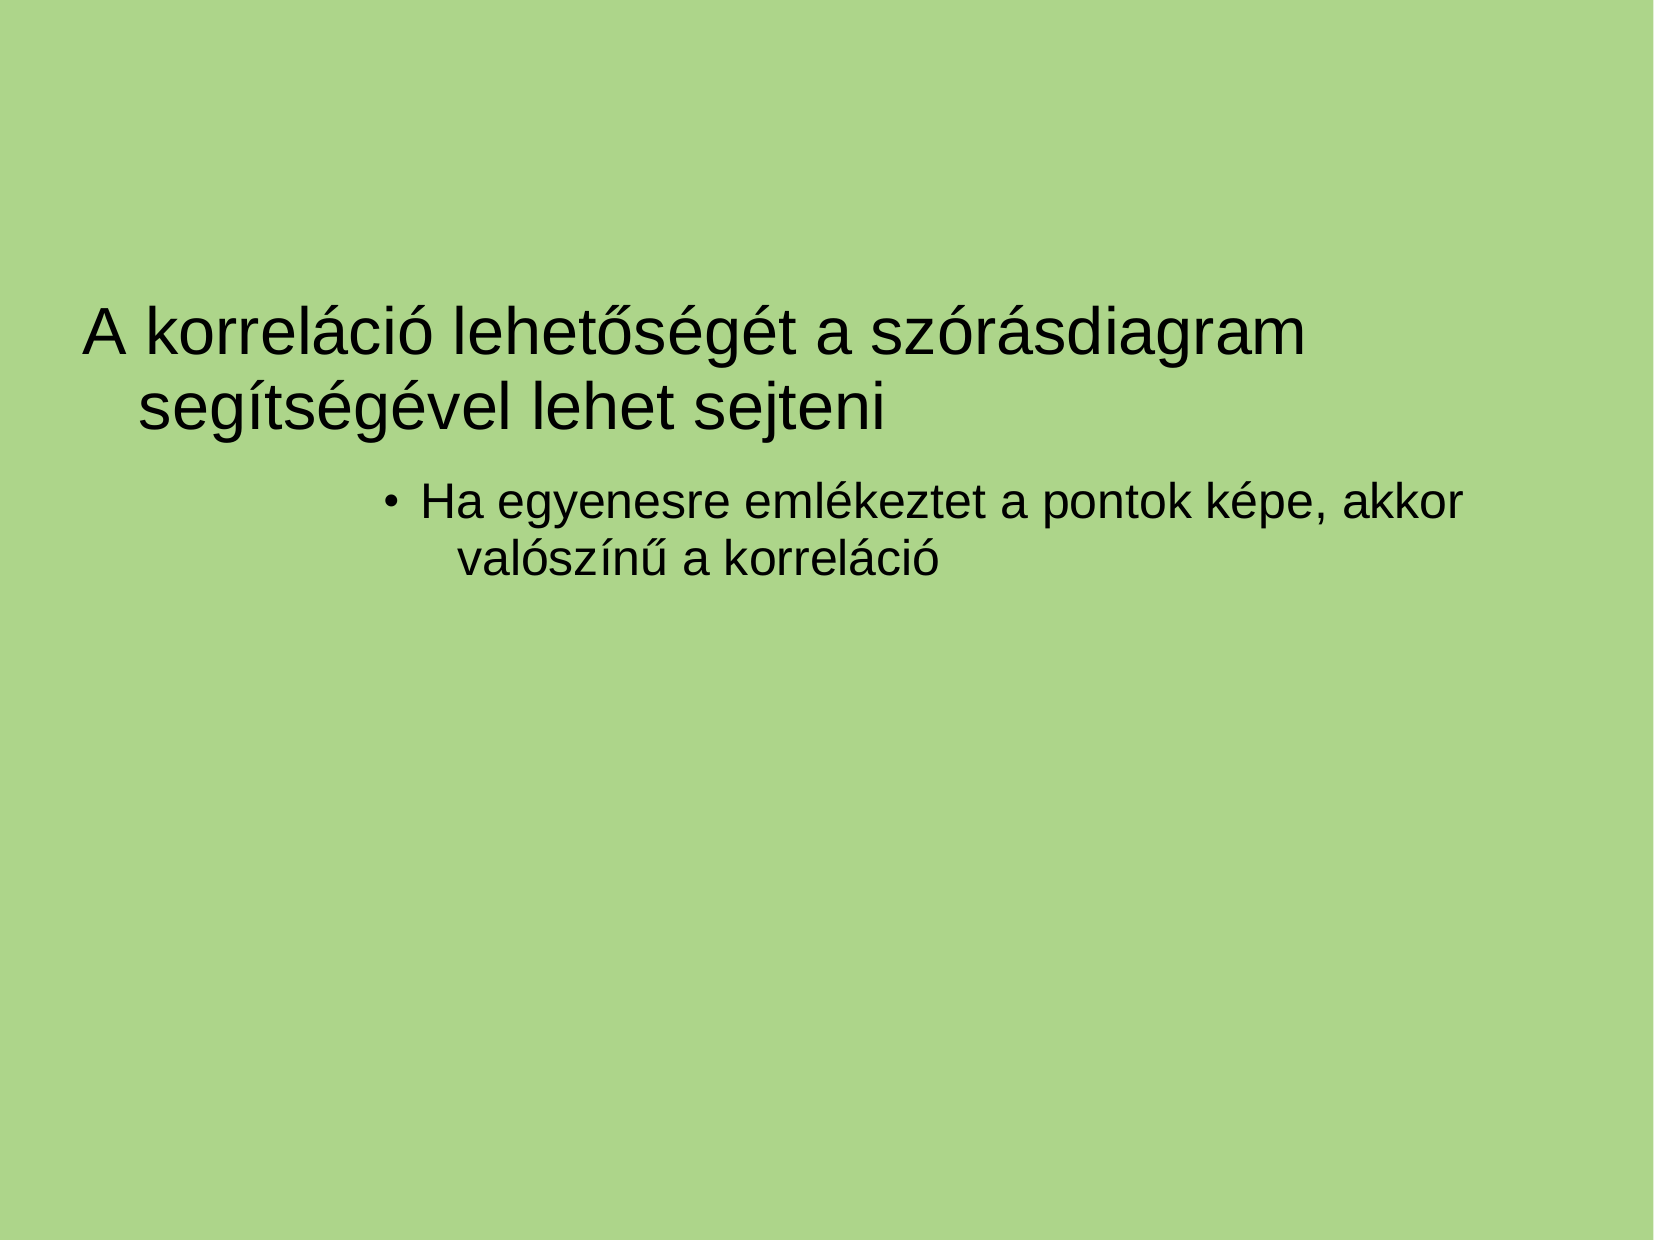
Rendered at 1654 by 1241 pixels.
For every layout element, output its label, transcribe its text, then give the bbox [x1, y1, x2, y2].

list A korreláció lehetőségét a szórásdiagram segítségével lehet sejteni Ha egyenesre emlékeztet a pontok képe, akkor valószínű a korreláció [82, 290, 1569, 1008]
